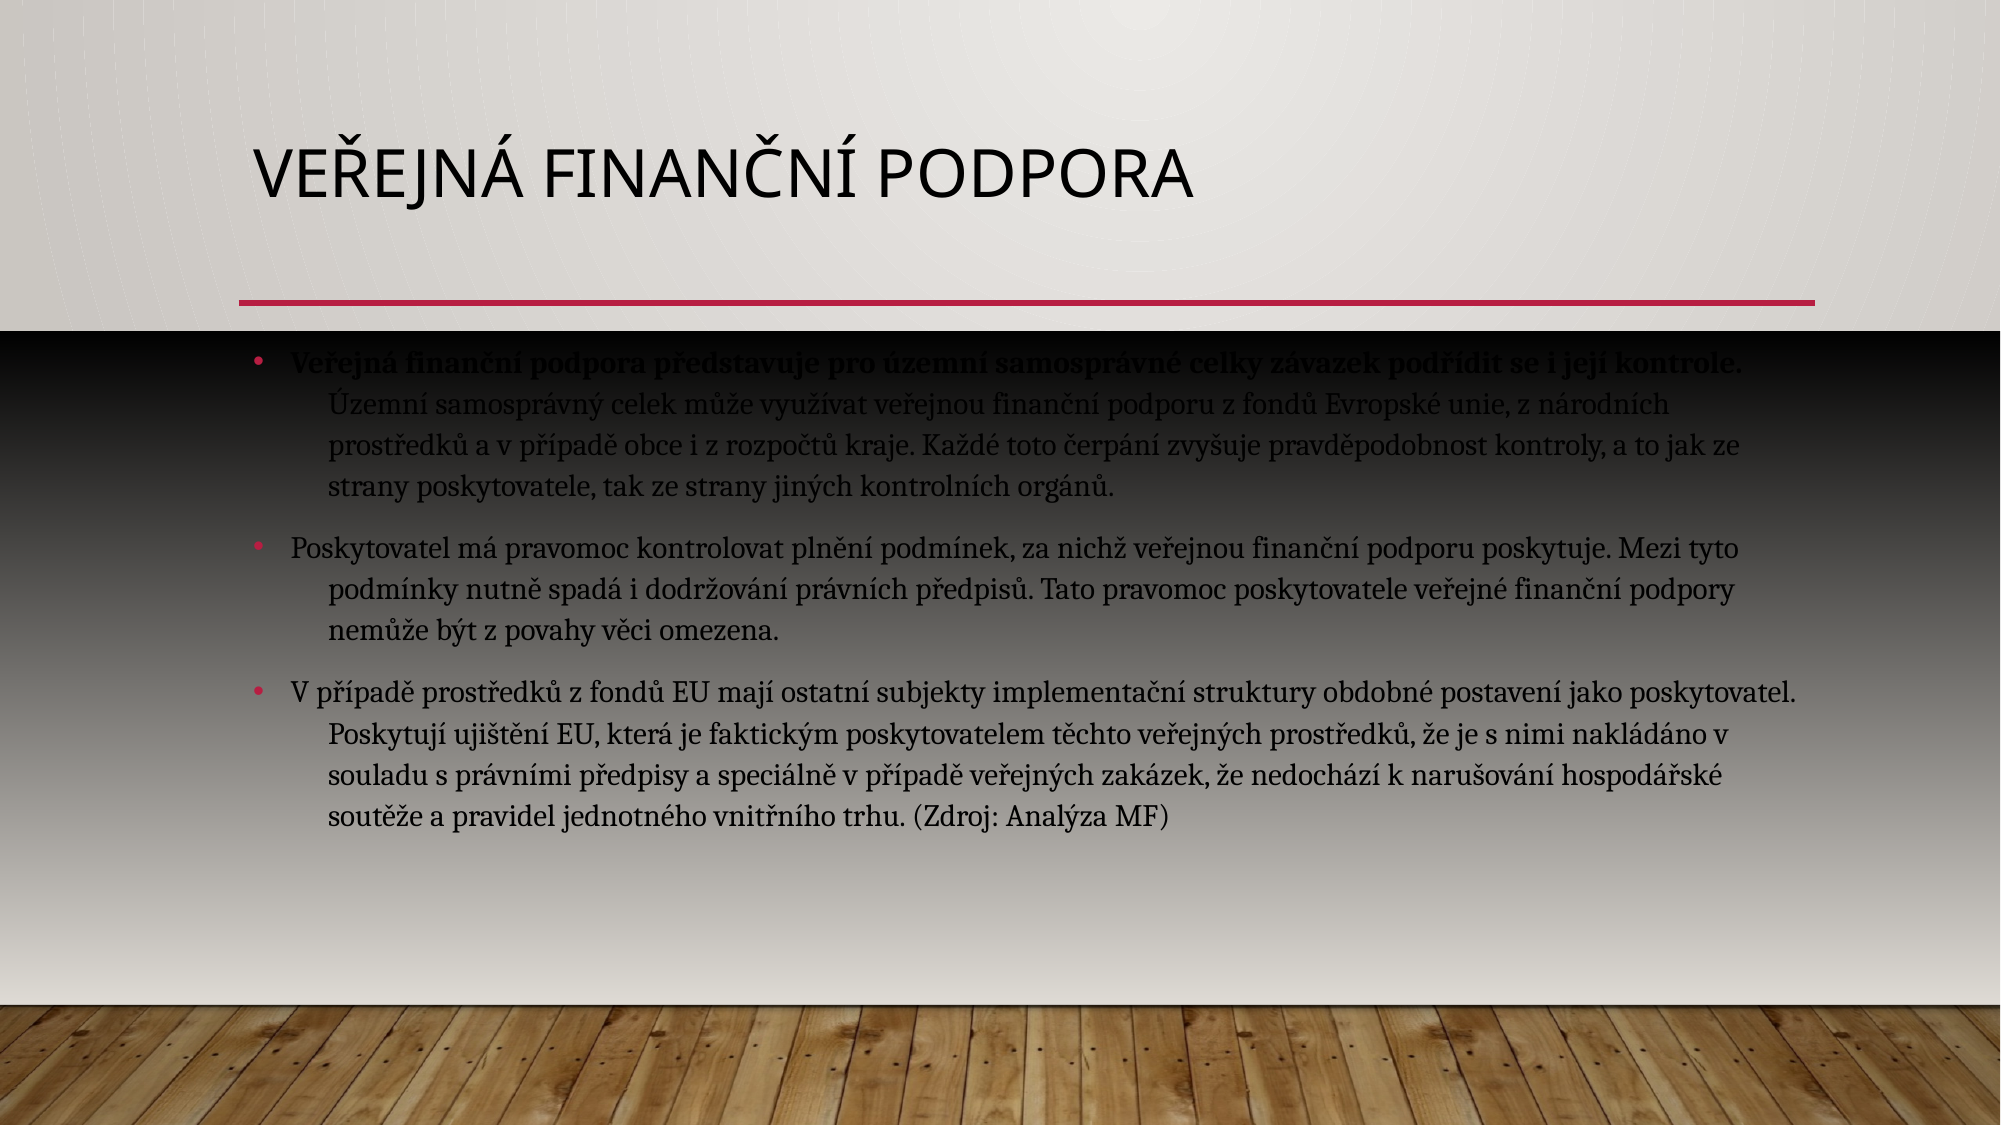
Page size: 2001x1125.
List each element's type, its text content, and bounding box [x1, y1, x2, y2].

title Veřejná finanční podpora [238, 131, 1814, 305]
list Veřejná finanční podpora představuje pro územní samosprávné celky závazek podřídit se i její kontrole. Územní samosprávný celek může využívat veřejnou finanční podporu z fondů Evropské unie, z národních prostředků a v případě obce i z rozpočtů kraje. Každé toto čerpání zvyšuje pravděpodobnost kontroly, a to jak ze strany poskytovatele, tak ze strany jiných kontrolních orgánů. Poskytovatel má pravomoc kontrolovat plnění podmínek, za nichž veřejnou finanční podporu poskytuje. Mezi tyto podmínky nutně spadá i dodržování právních předpisů. Tato pravomoc poskytovatele veřejné finanční podpory nemůže být z povahy věci omezena. V případě prostředků z fondů EU mají ostatní subjekty implementační struktury obdobné postavení jako poskytovatel. Poskytují ujištění EU, která je faktickým poskytovatelem těchto veřejných prostředků, že je s nimi nakládáno v souladu s právními předpisy a speciálně v případě veřejných zakázek, že nedochází k narušování hospodářské soutěže a pravidel jednotného vnitřního trhu. (Zdroj: Analýza MF) [238, 330, 1814, 897]
